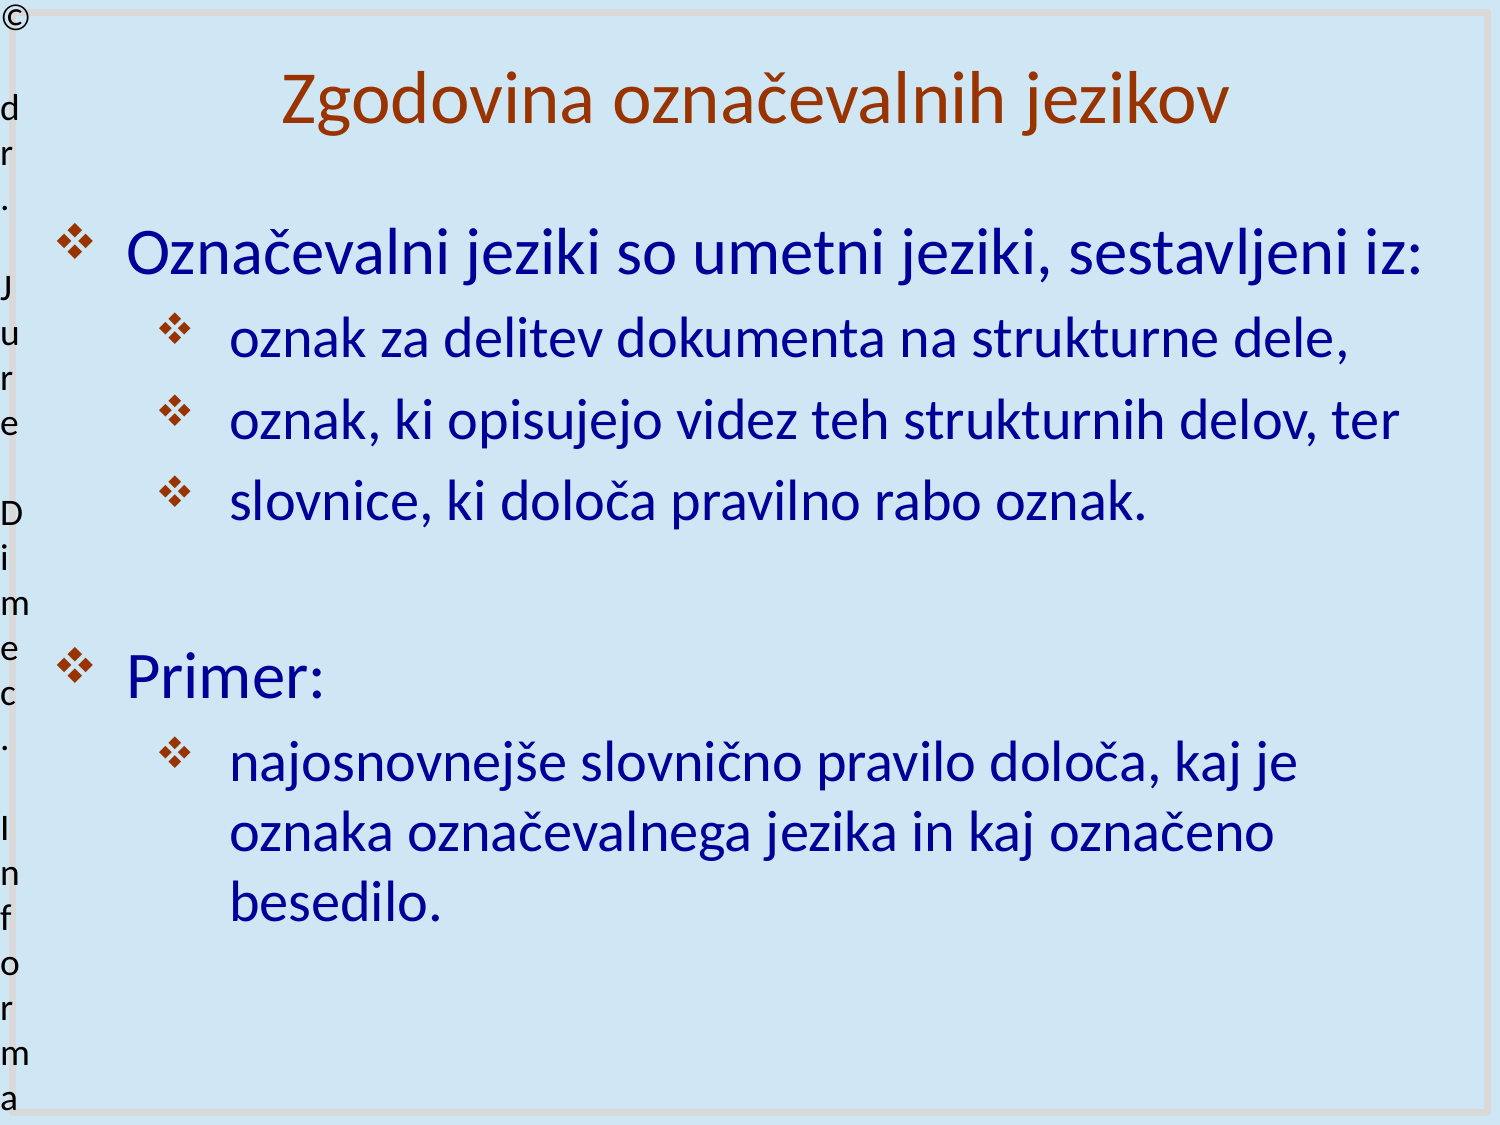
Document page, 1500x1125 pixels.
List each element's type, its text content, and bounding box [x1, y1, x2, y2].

title Zgodovina označevalnih jezikov [37, 37, 1475, 150]
list Označevalni jeziki so umetni jeziki, sestavljeni iz: oznak za delitev dokumenta na strukturne dele, oznak, ki opisujejo videz teh strukturnih delov, ter slovnice, ki določa pravilno rabo oznak. Primer: najosnovnejše slovnično pravilo določa, kaj je oznaka označevalnega jezika in kaj označeno besedilo. [37, 200, 1475, 1050]
